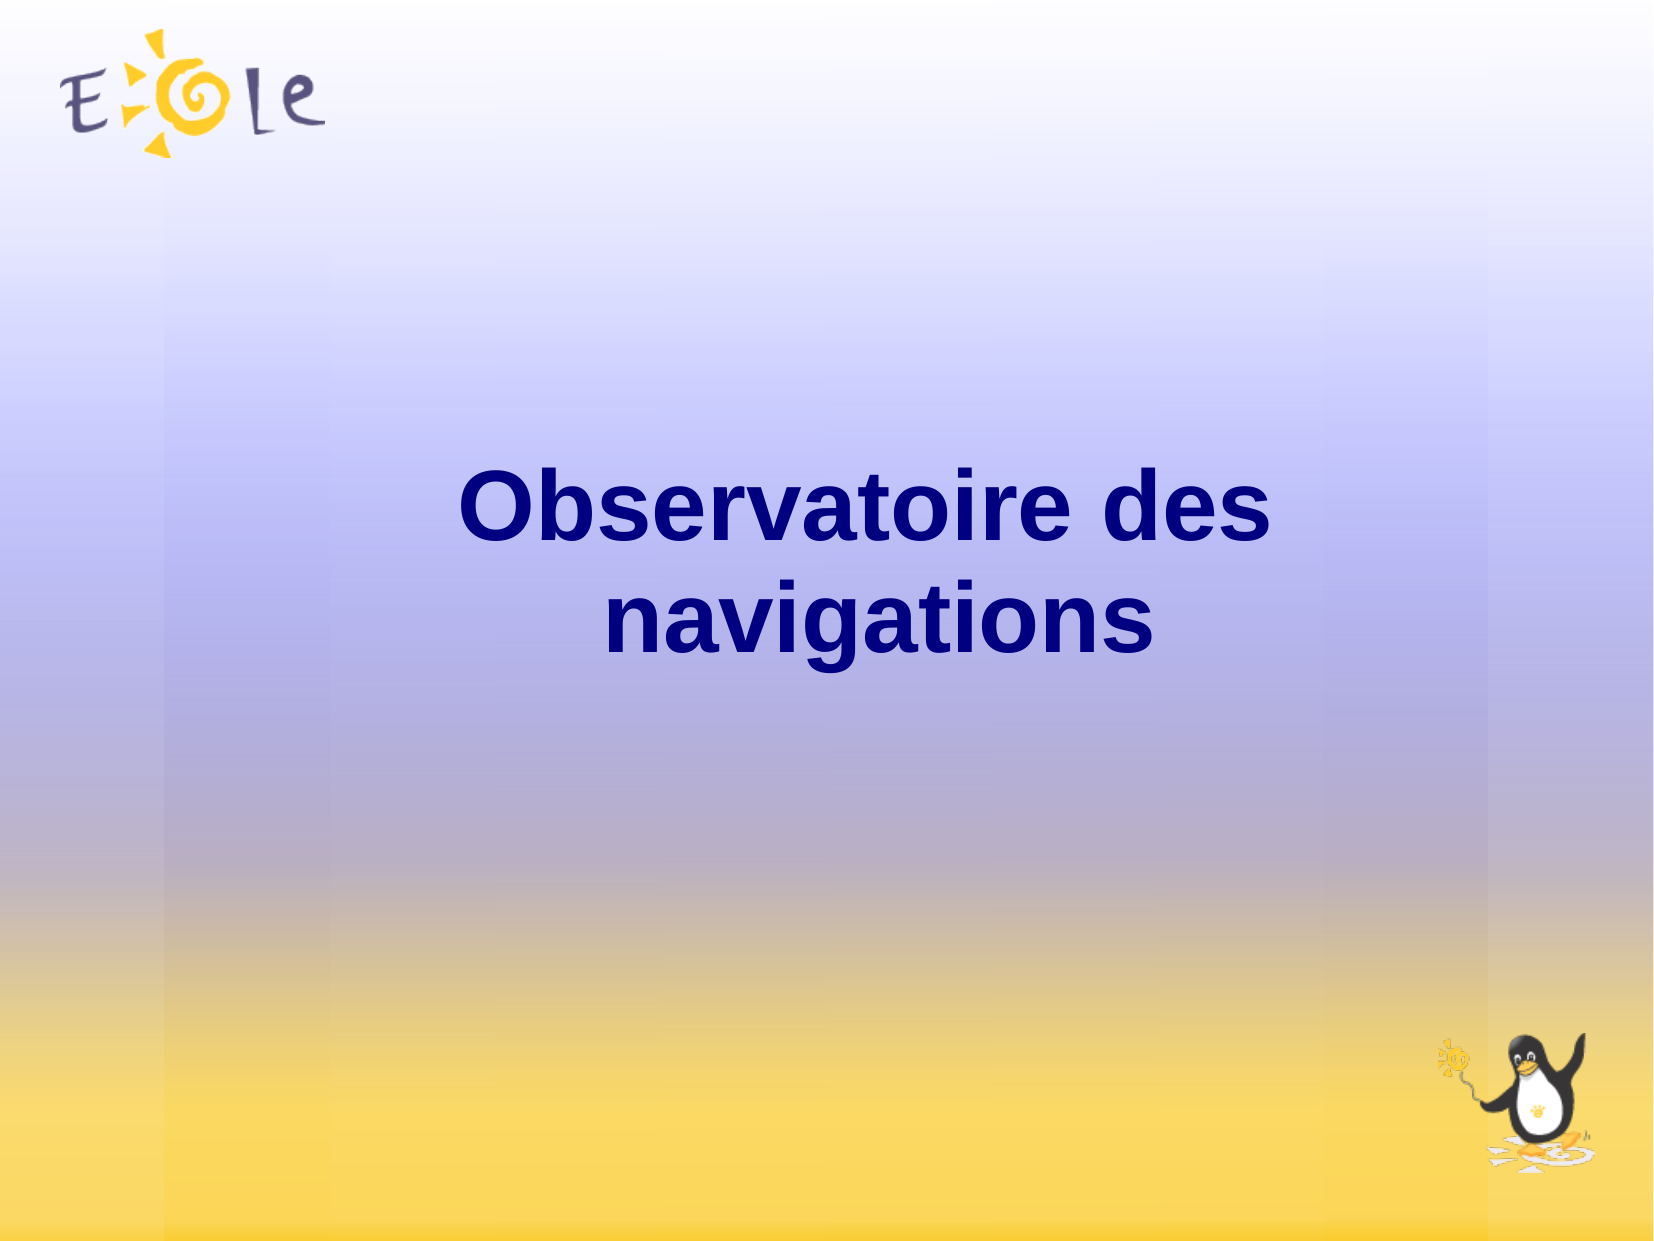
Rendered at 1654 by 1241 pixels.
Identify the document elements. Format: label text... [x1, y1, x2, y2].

picture [0, 0, 1654, 1241]
text_box Observatoire des navigations [442, 442, 1165, 736]
